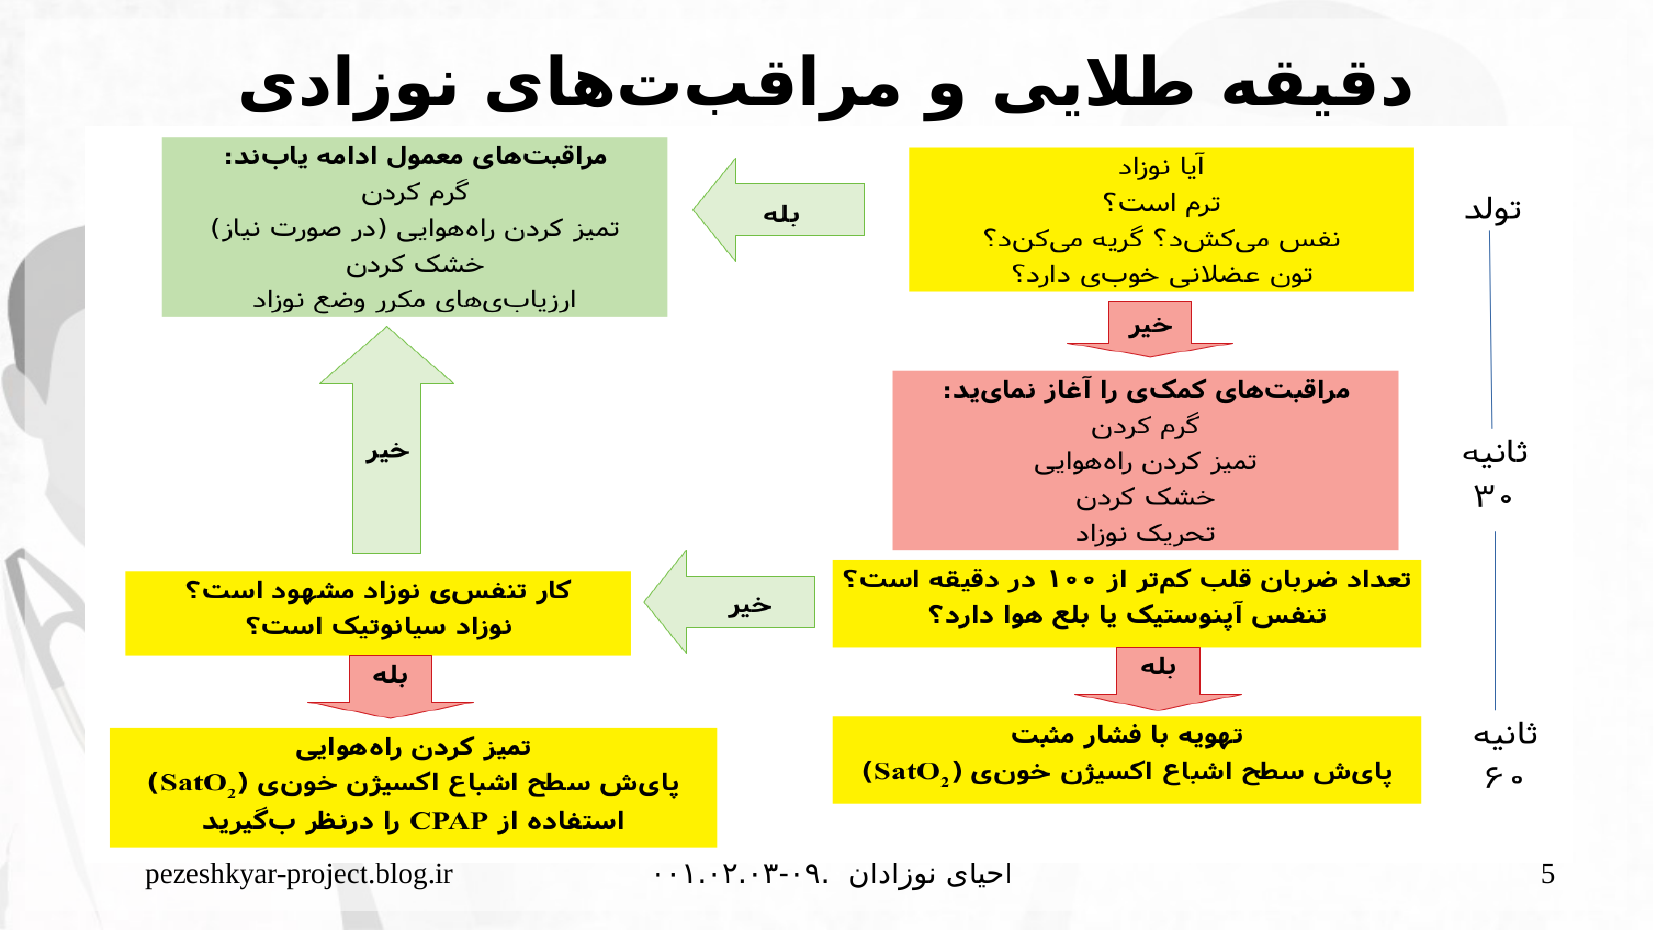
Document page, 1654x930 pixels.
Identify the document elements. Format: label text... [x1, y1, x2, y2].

title دقیقه طلایی و مراقب‌ت‌های نوزادی [82, 31, 1570, 127]
picture [0, 0, 1654, 930]
